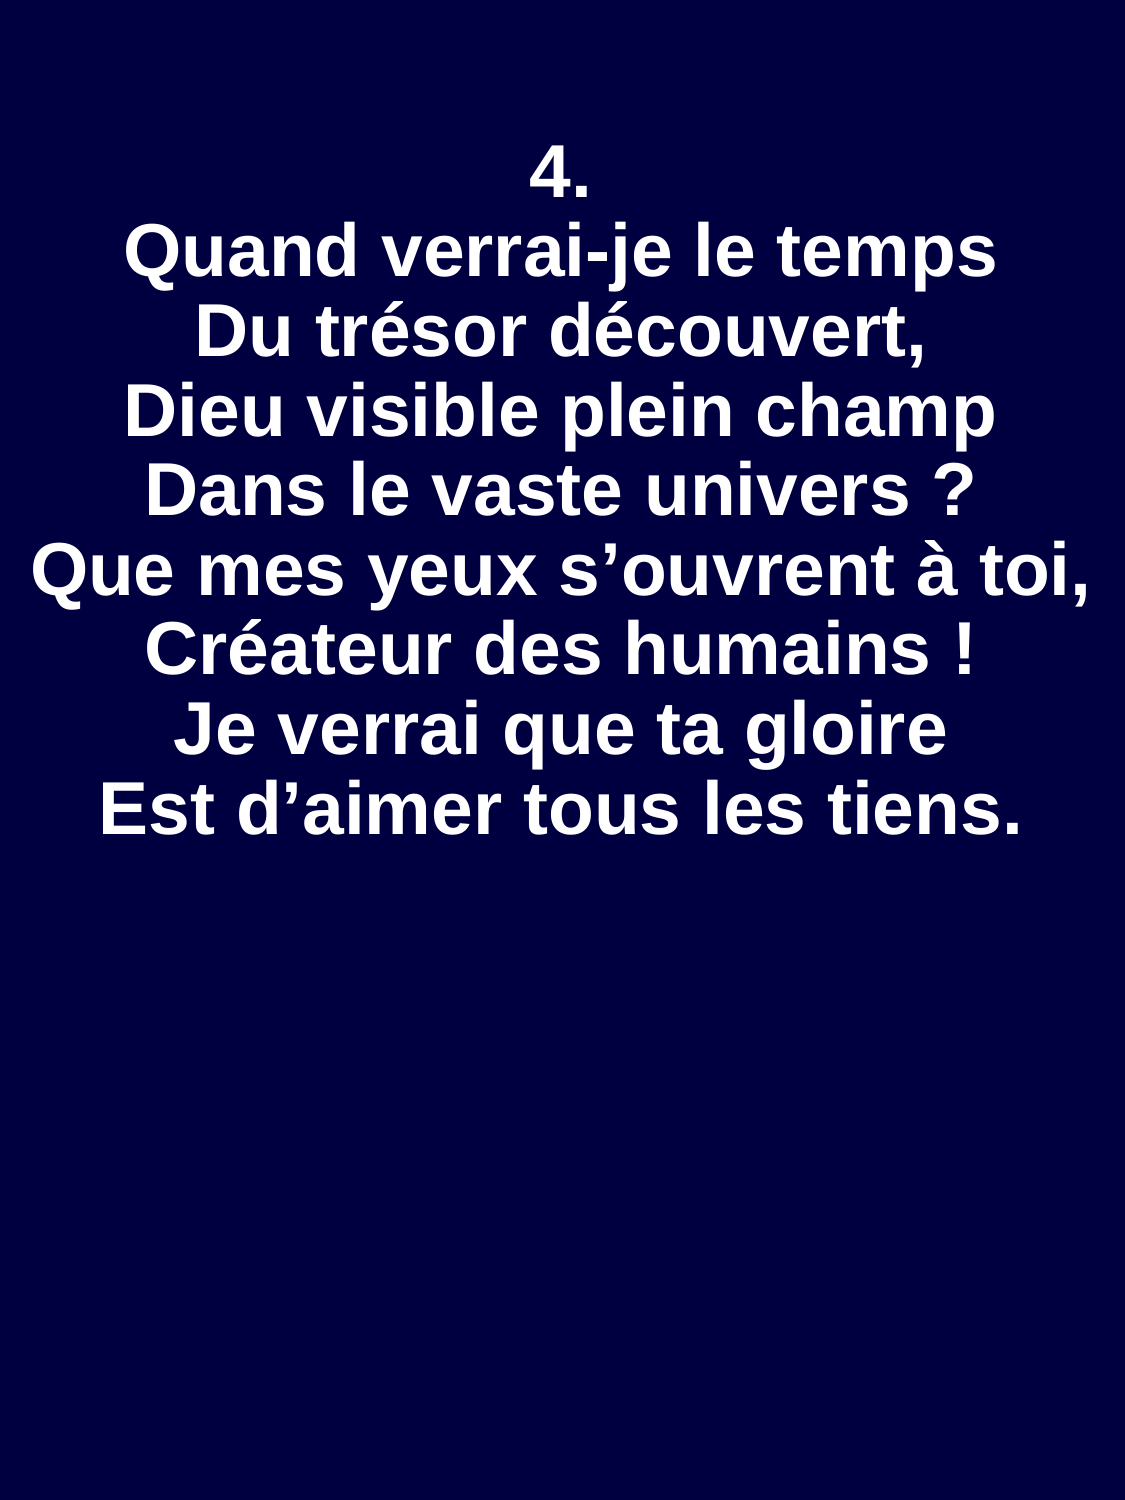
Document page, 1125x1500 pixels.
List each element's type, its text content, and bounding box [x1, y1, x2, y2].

text_box 4. Quand verrai-je le temps Du trésor découvert, Dieu visible plein champ Dans le vaste univers ? Que mes yeux s’ouvrent à toi, Créateur des humains ! Je verrai que ta gloire Est d’aimer tous les tiens. [11, 35, 1111, 1441]
